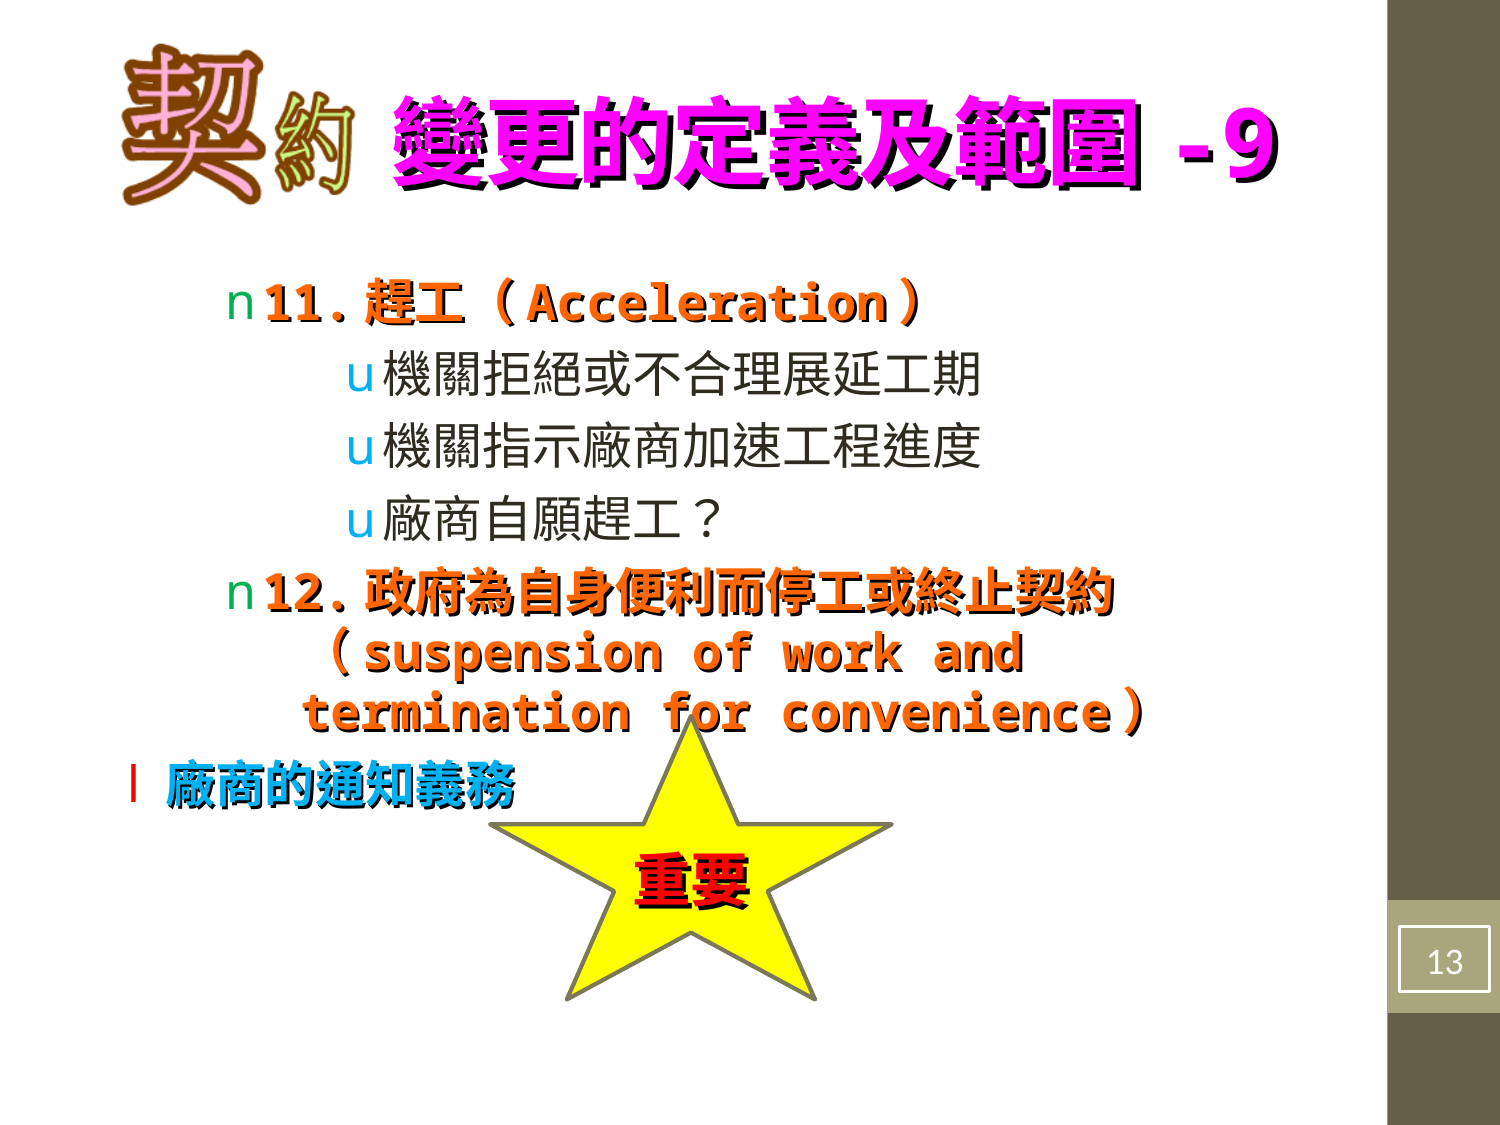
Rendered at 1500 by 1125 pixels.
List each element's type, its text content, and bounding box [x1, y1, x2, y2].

text_box 13 [1399, 926, 1490, 992]
title 變更的定義及範圍-9 [75, 45, 1326, 233]
text_box 重要 [490, 715, 892, 1000]
list 11.趕工（Acceleration） 機關拒絕或不合理展延工期 機關指示廠商加速工程進度 廠商自願趕工？ 12.政府為自身便利而停工或終止契約（suspension of work and termination for convenience） 廠商的通知義務 [75, 262, 1326, 1051]
picture [100, 36, 368, 211]
